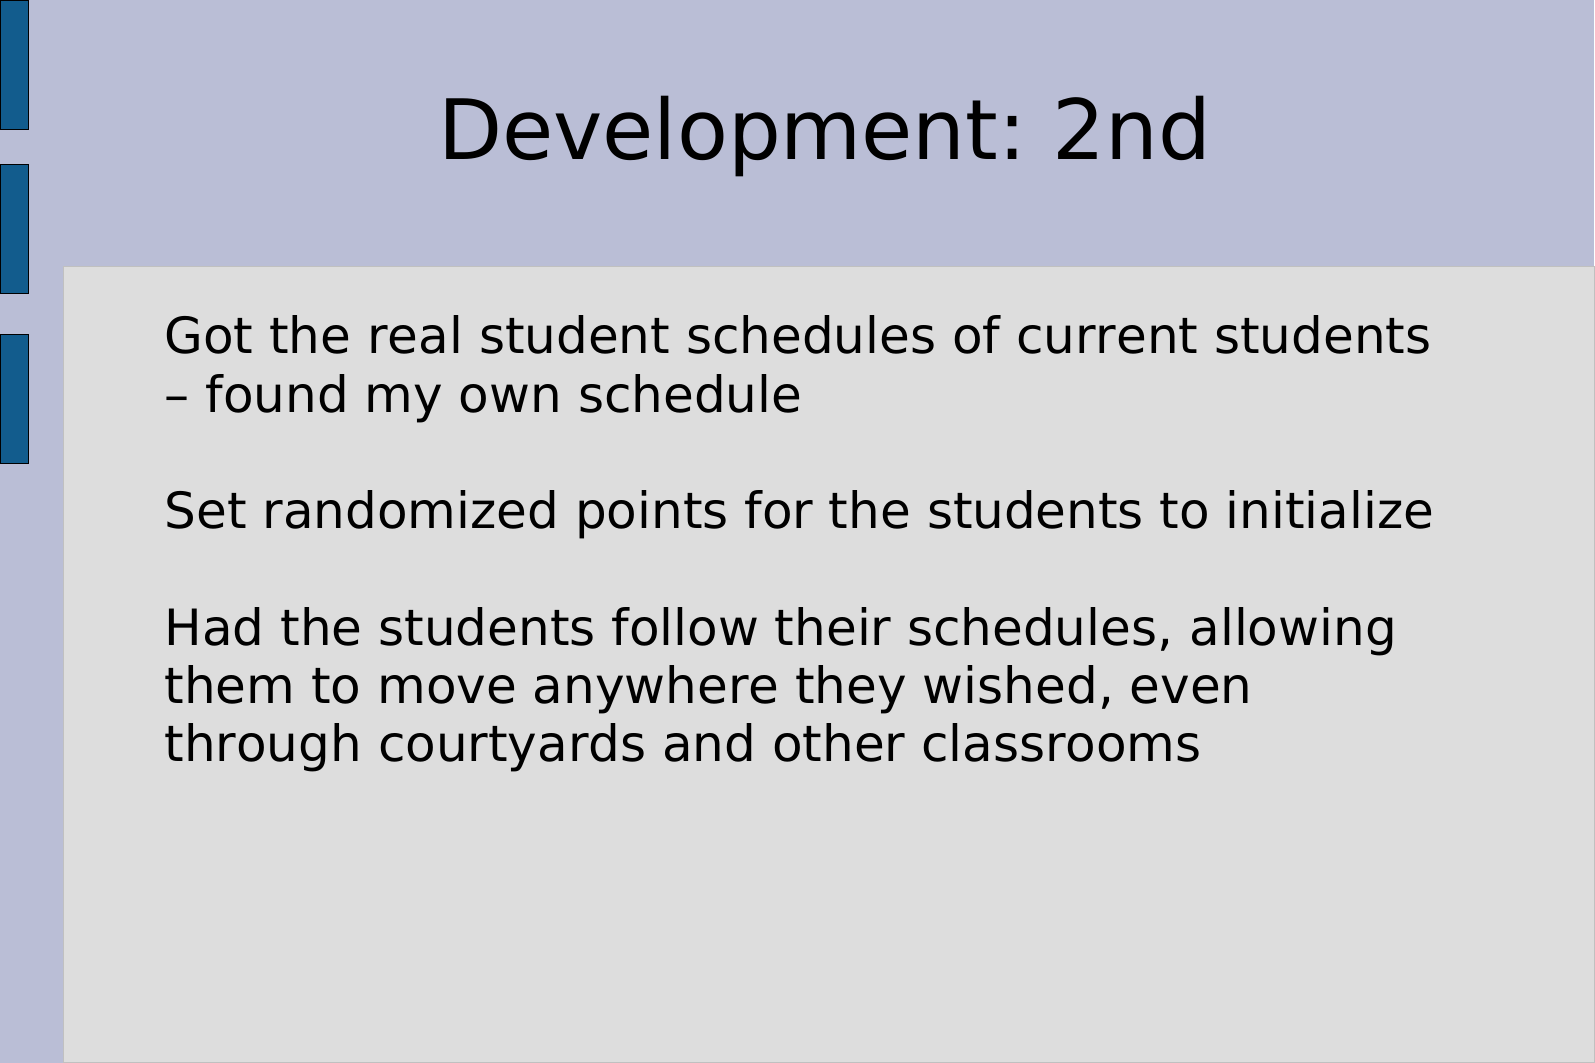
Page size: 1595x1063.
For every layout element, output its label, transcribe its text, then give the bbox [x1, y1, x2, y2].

text_box Got the real student schedules of current students – found my own schedule Set randomized points for the students to initialize Had the students follow their schedules, allowing them to move anywhere they wished, even through courtyards and other classrooms [150, 300, 1463, 781]
text_box Development: 2nd [412, 75, 1238, 187]
